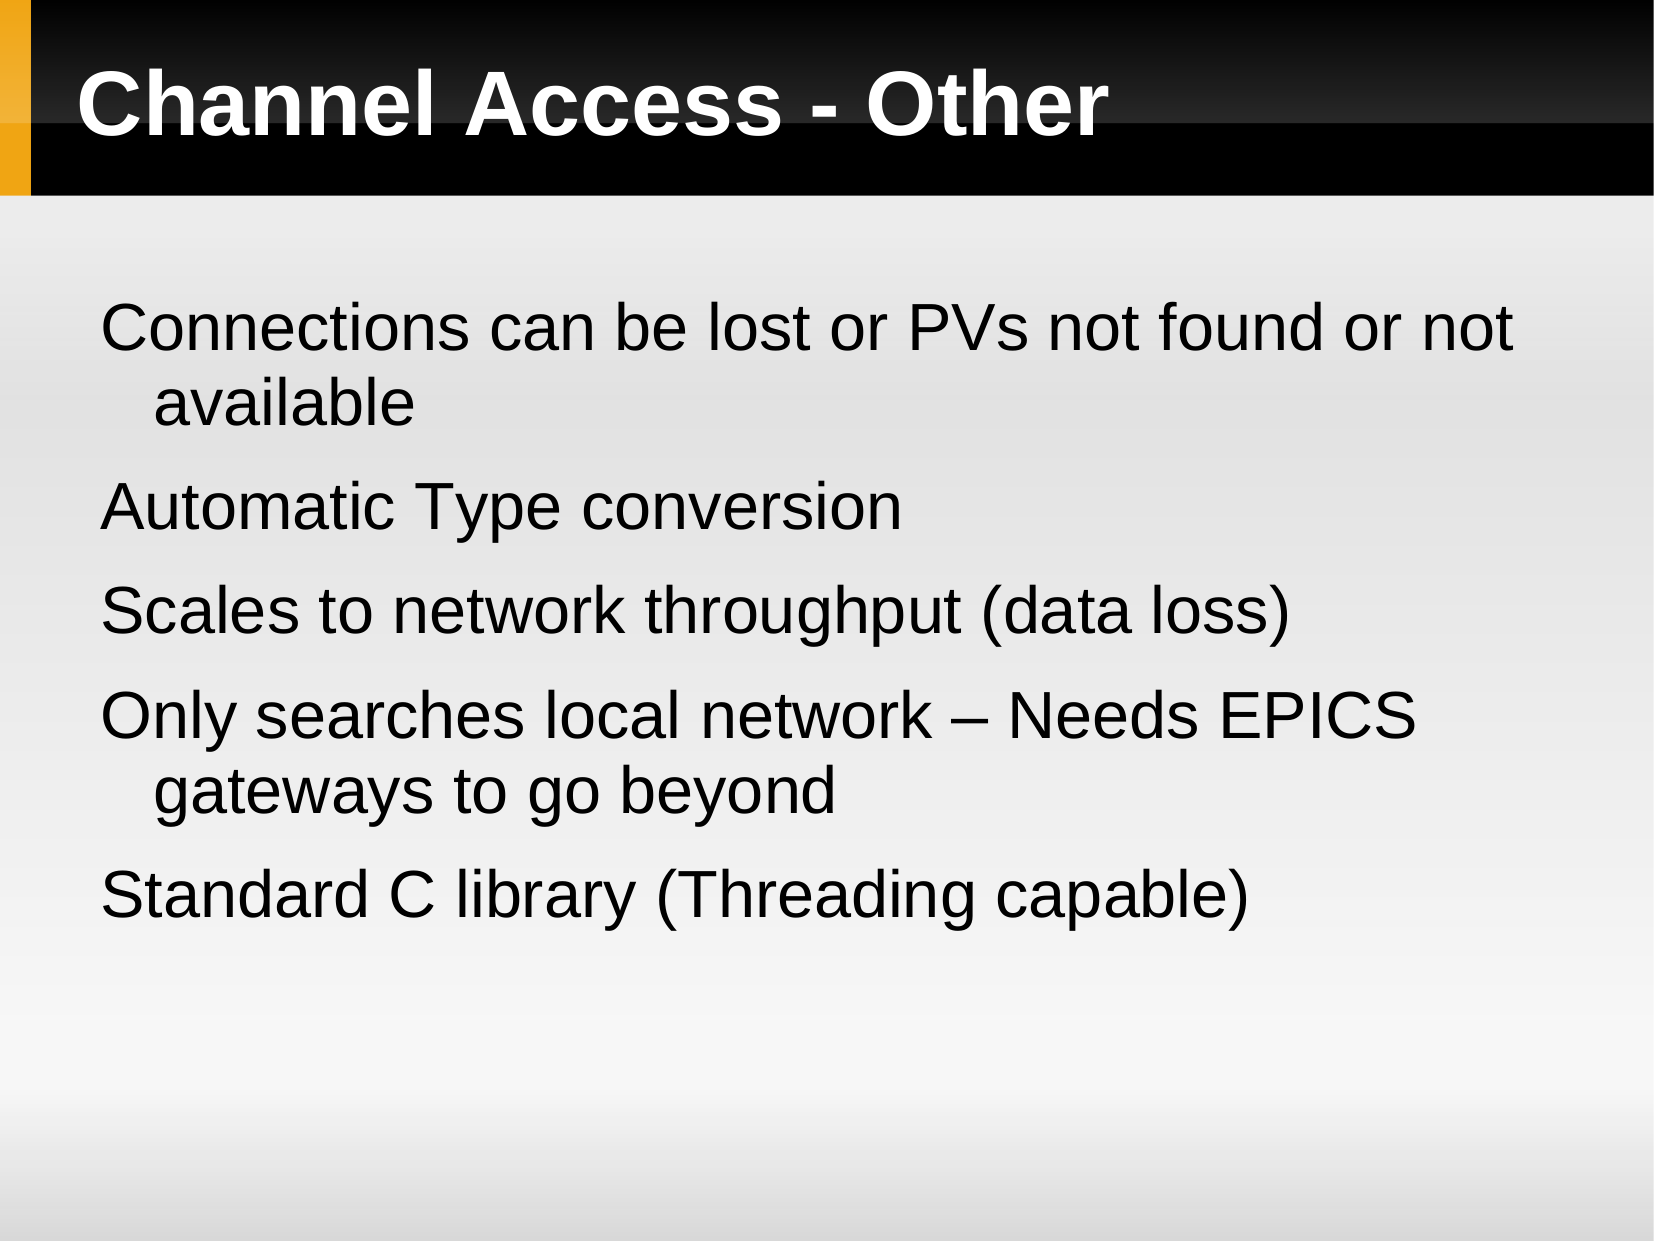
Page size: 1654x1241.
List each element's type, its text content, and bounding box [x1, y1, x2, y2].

title Channel Access - Other [76, 7, 1565, 200]
list Connections can be lost or PVs not found or not available Automatic Type conversion Scales to network throughput (data loss) Only searches local network – Needs EPICS gateways to go beyond Standard C library (Threading capable) [82, 290, 1571, 1094]
picture [0, 0, 1654, 1241]
